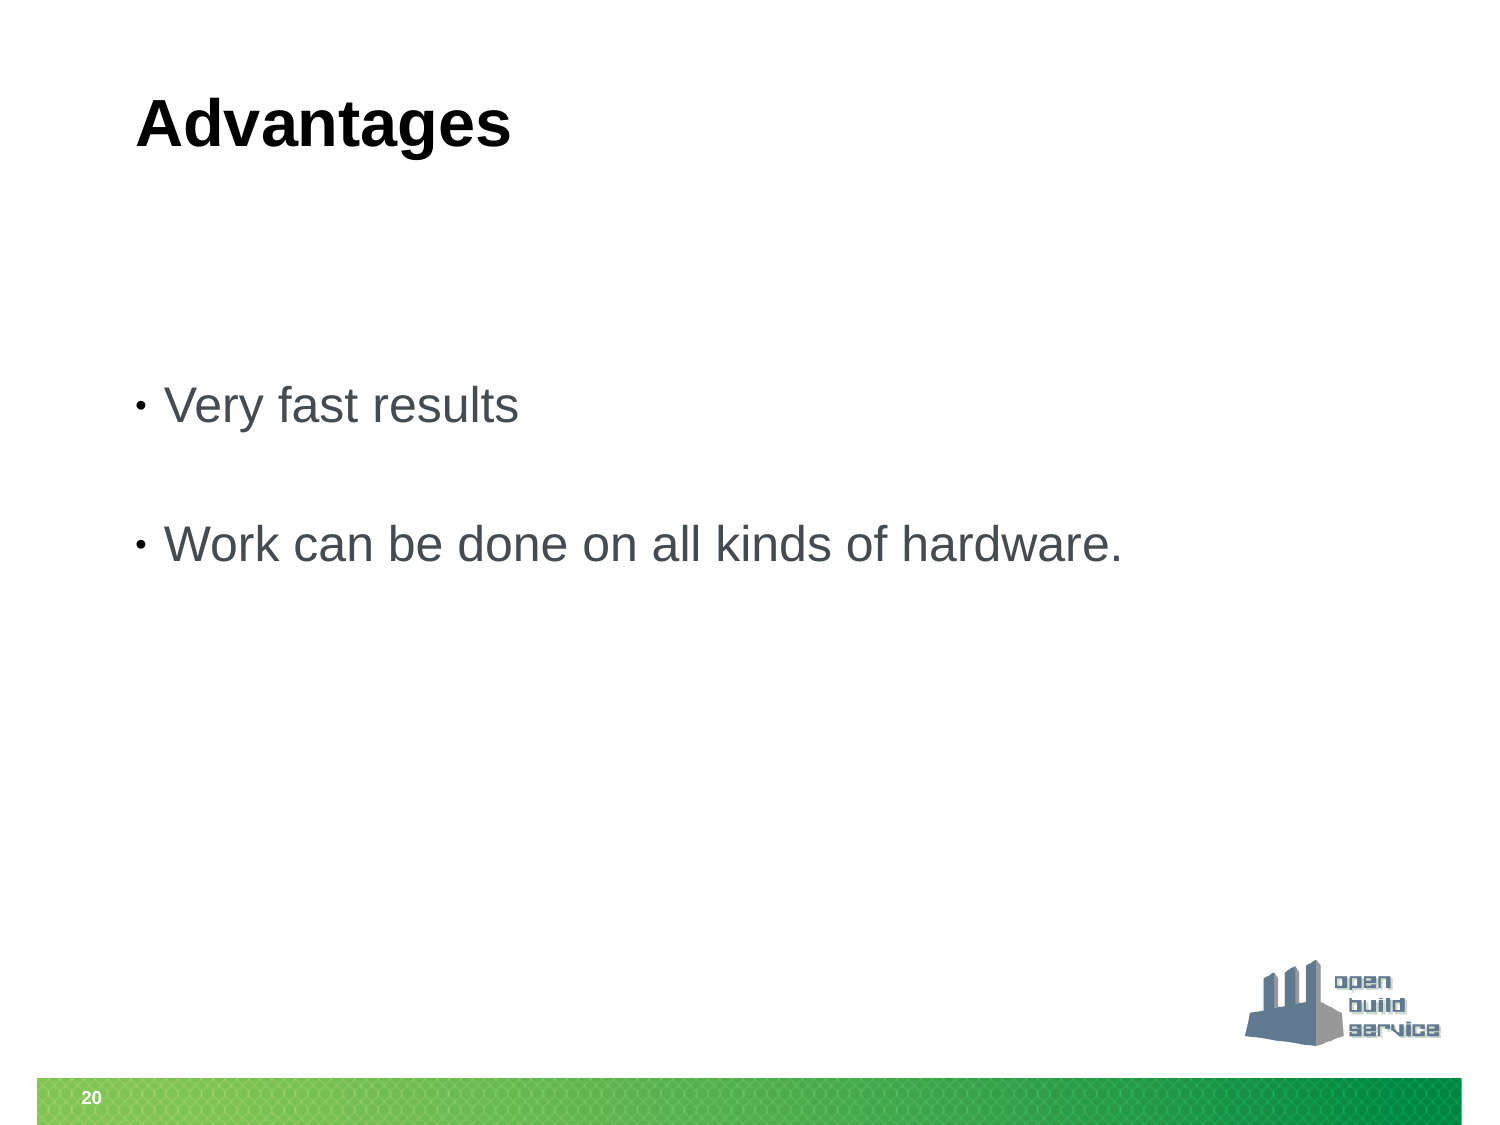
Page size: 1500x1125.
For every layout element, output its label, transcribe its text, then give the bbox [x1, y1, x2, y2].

list Very fast results Work can be done on all kinds of hardware. [135, 238, 1372, 892]
picture [37, 1078, 1462, 1125]
picture [1245, 960, 1441, 1046]
title Advantages [135, 41, 1372, 204]
